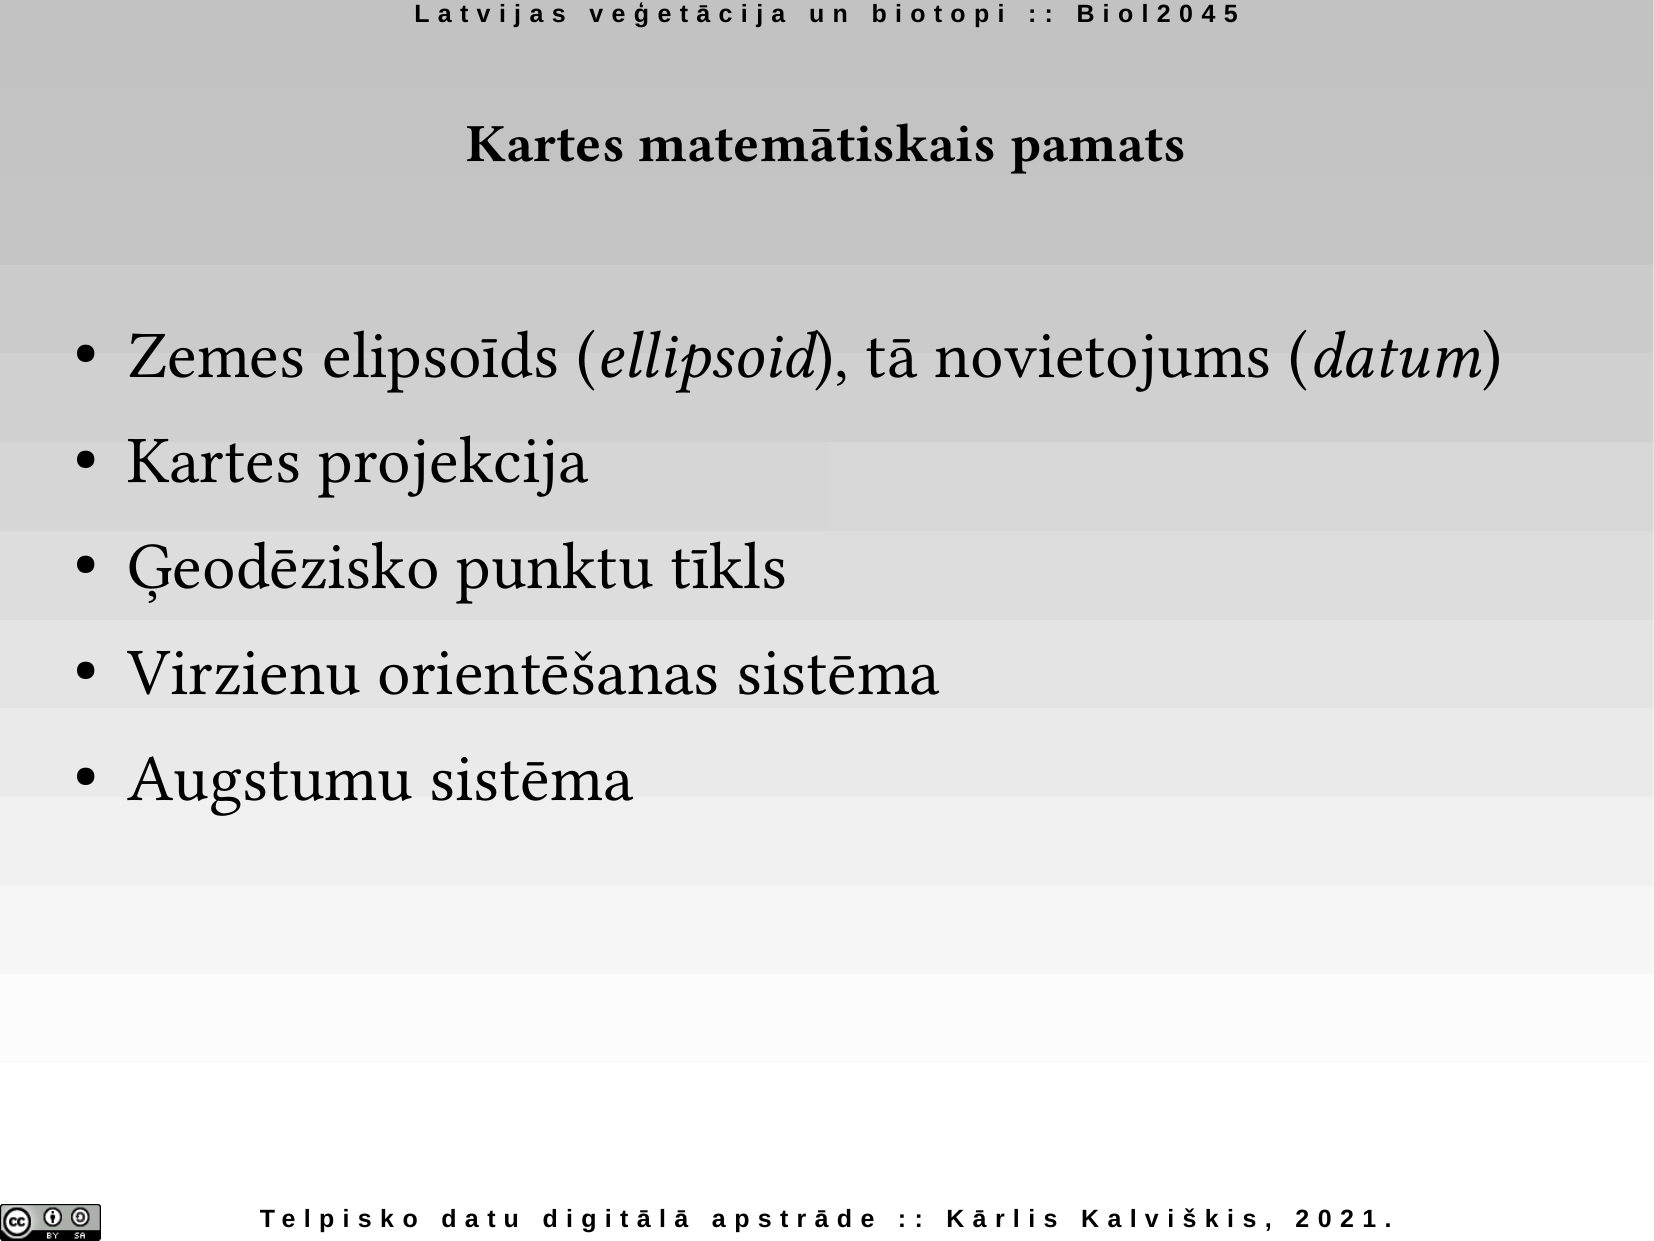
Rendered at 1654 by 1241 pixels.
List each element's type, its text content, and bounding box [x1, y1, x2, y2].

title Kartes matemātiskais pamats [0, 1, 1654, 287]
picture [0, 287, 1654, 1241]
list Zemes elipsoīds (ellipsoid), tā novietojums (datum) Kartes projekcija Ģeodēzisko punktu tīkls Virzienu orientēšanas sistēma Augstumu sistēma [56, 317, 1600, 1175]
